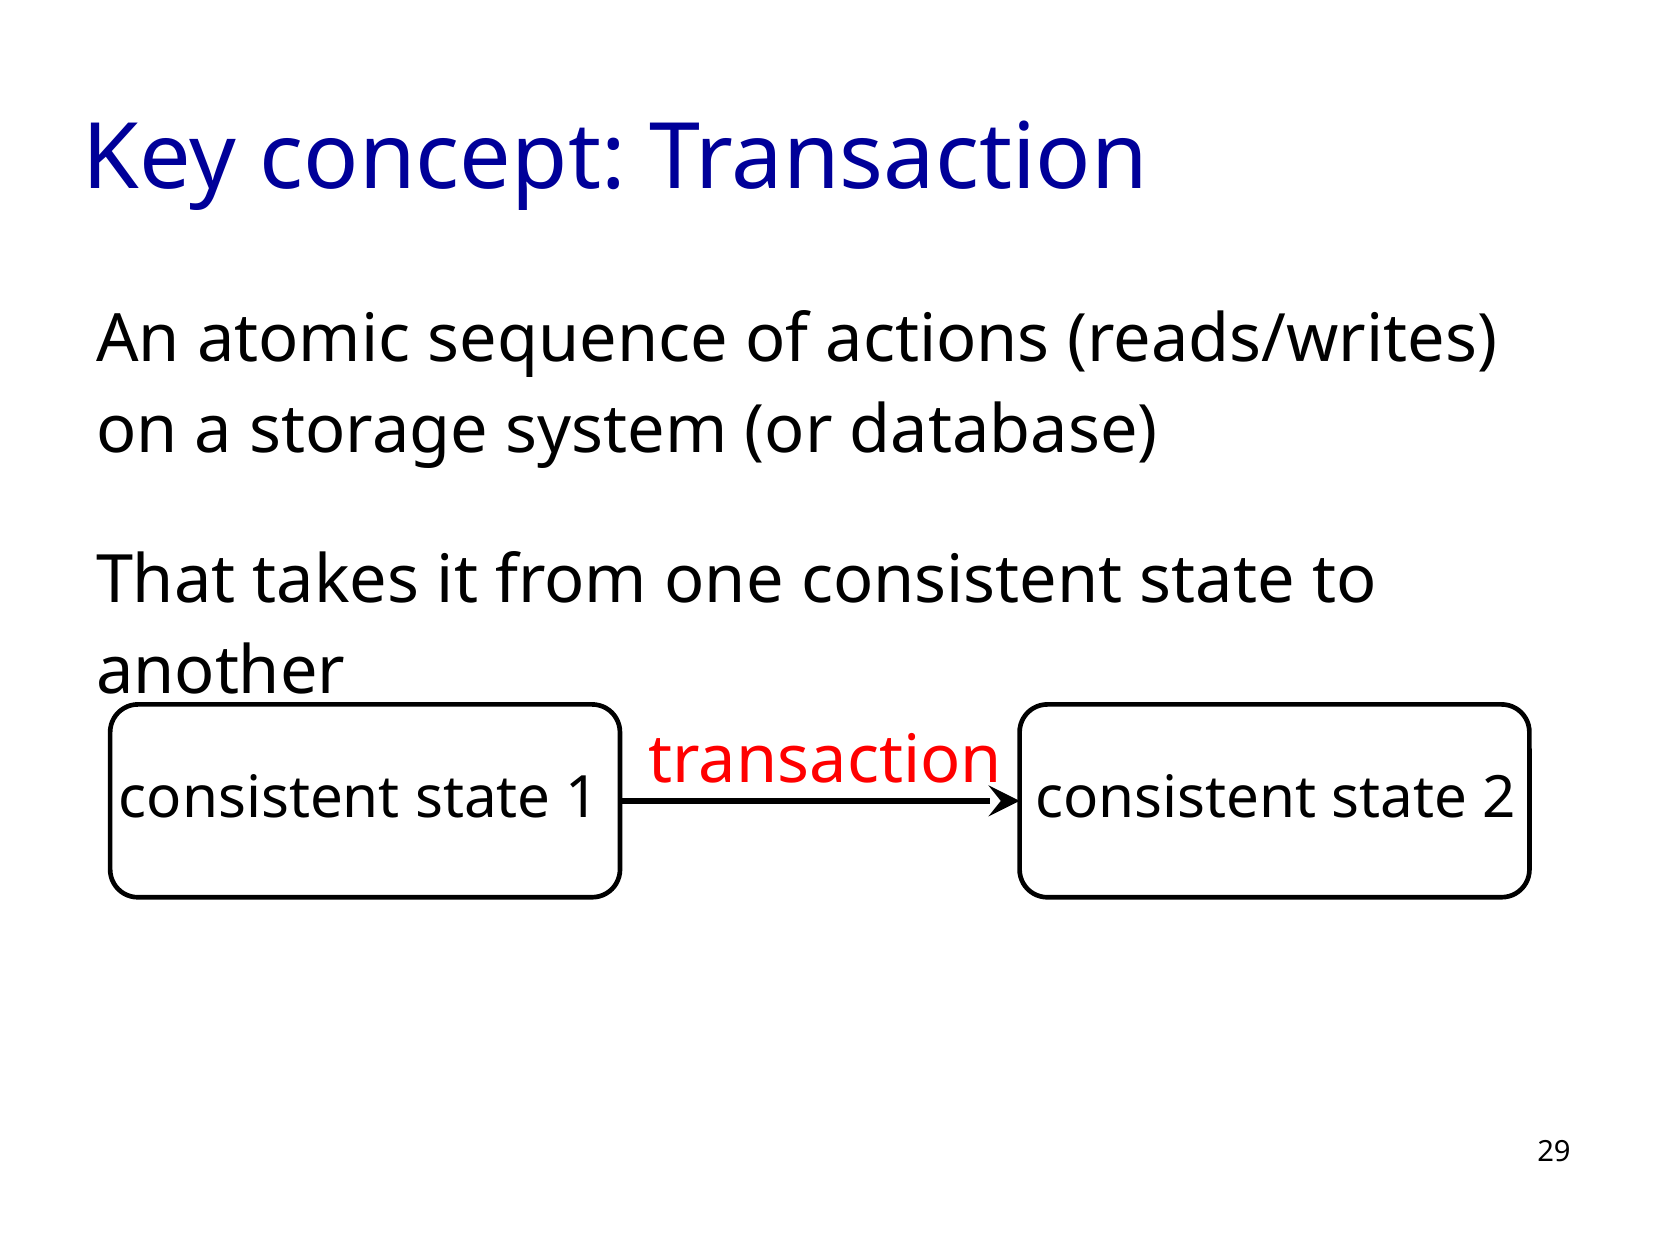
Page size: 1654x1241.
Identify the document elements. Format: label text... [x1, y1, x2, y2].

text_box consistent state 1 [104, 751, 614, 837]
text_box consistent state 2 [1020, 751, 1531, 837]
text_box transaction [633, 708, 1017, 803]
title Key concept: Transaction [82, 49, 1571, 257]
list An atomic sequence of actions (reads/writes) on a storage system (or database) That takes it from one consistent state to another [60, 290, 1571, 1096]
